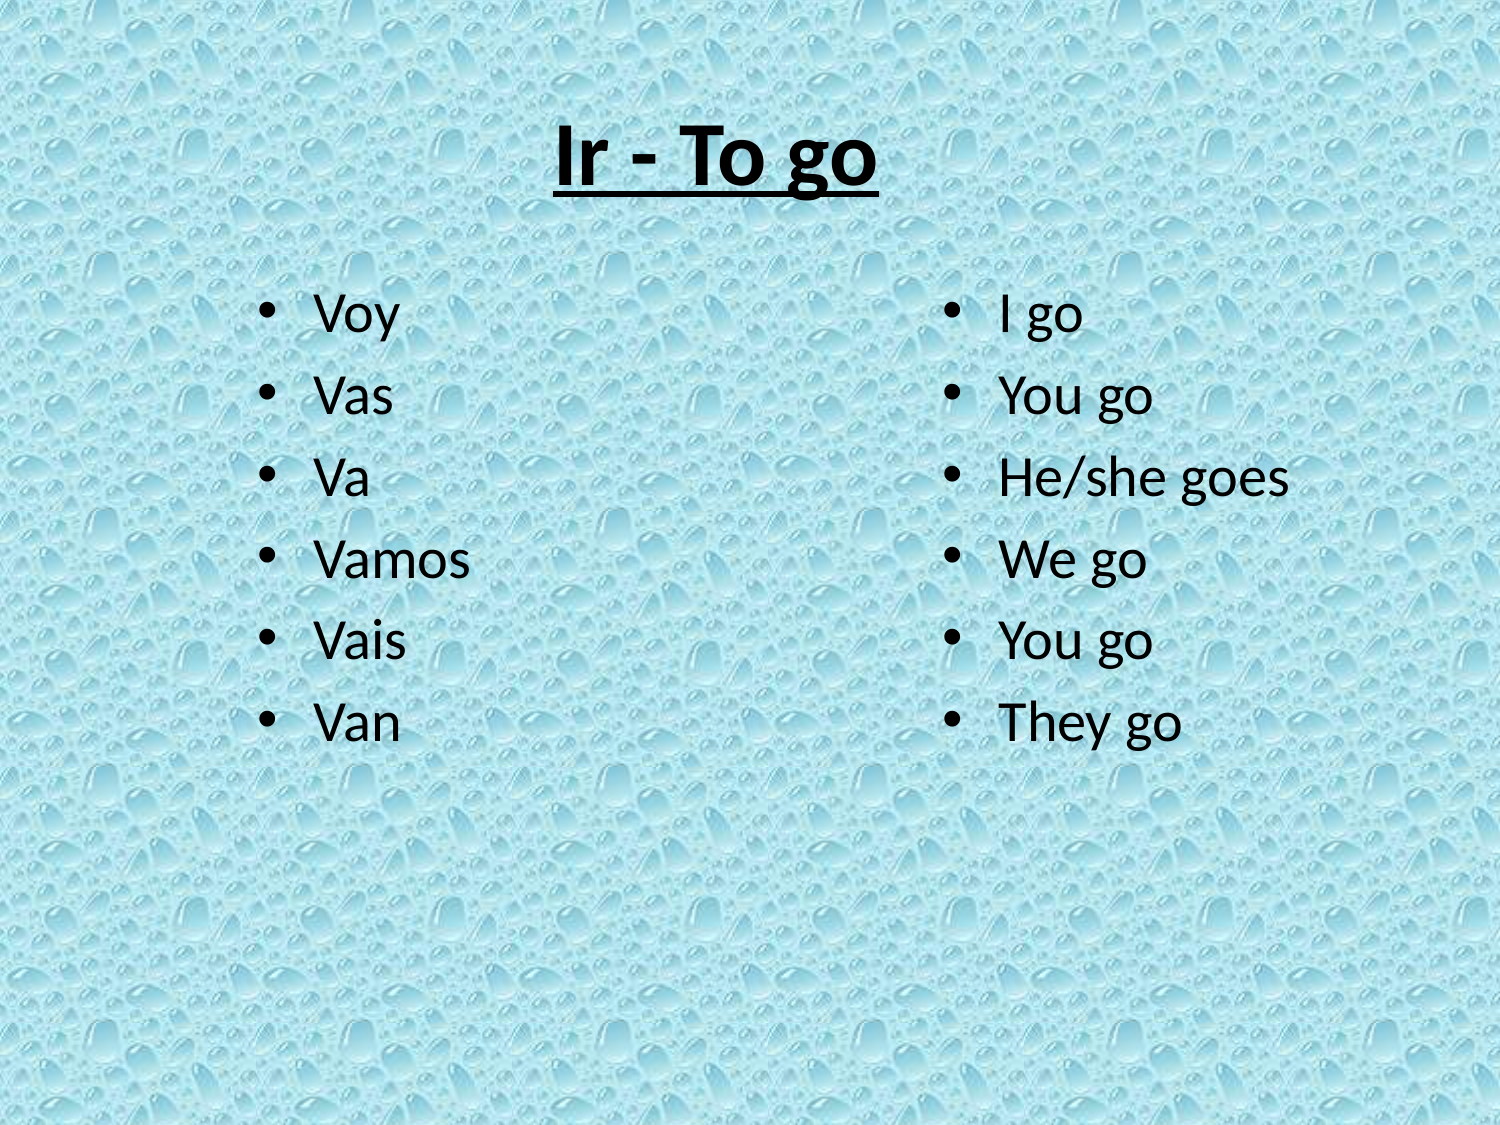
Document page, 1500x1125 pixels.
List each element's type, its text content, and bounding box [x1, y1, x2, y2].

list I go You go He/she goes We go You go They go [927, 267, 1500, 1010]
picture [0, 0, 1500, 1125]
list Voy Vas Va Vamos Vais Van [242, 267, 905, 1010]
title Ir - To go [41, 54, 1392, 243]
